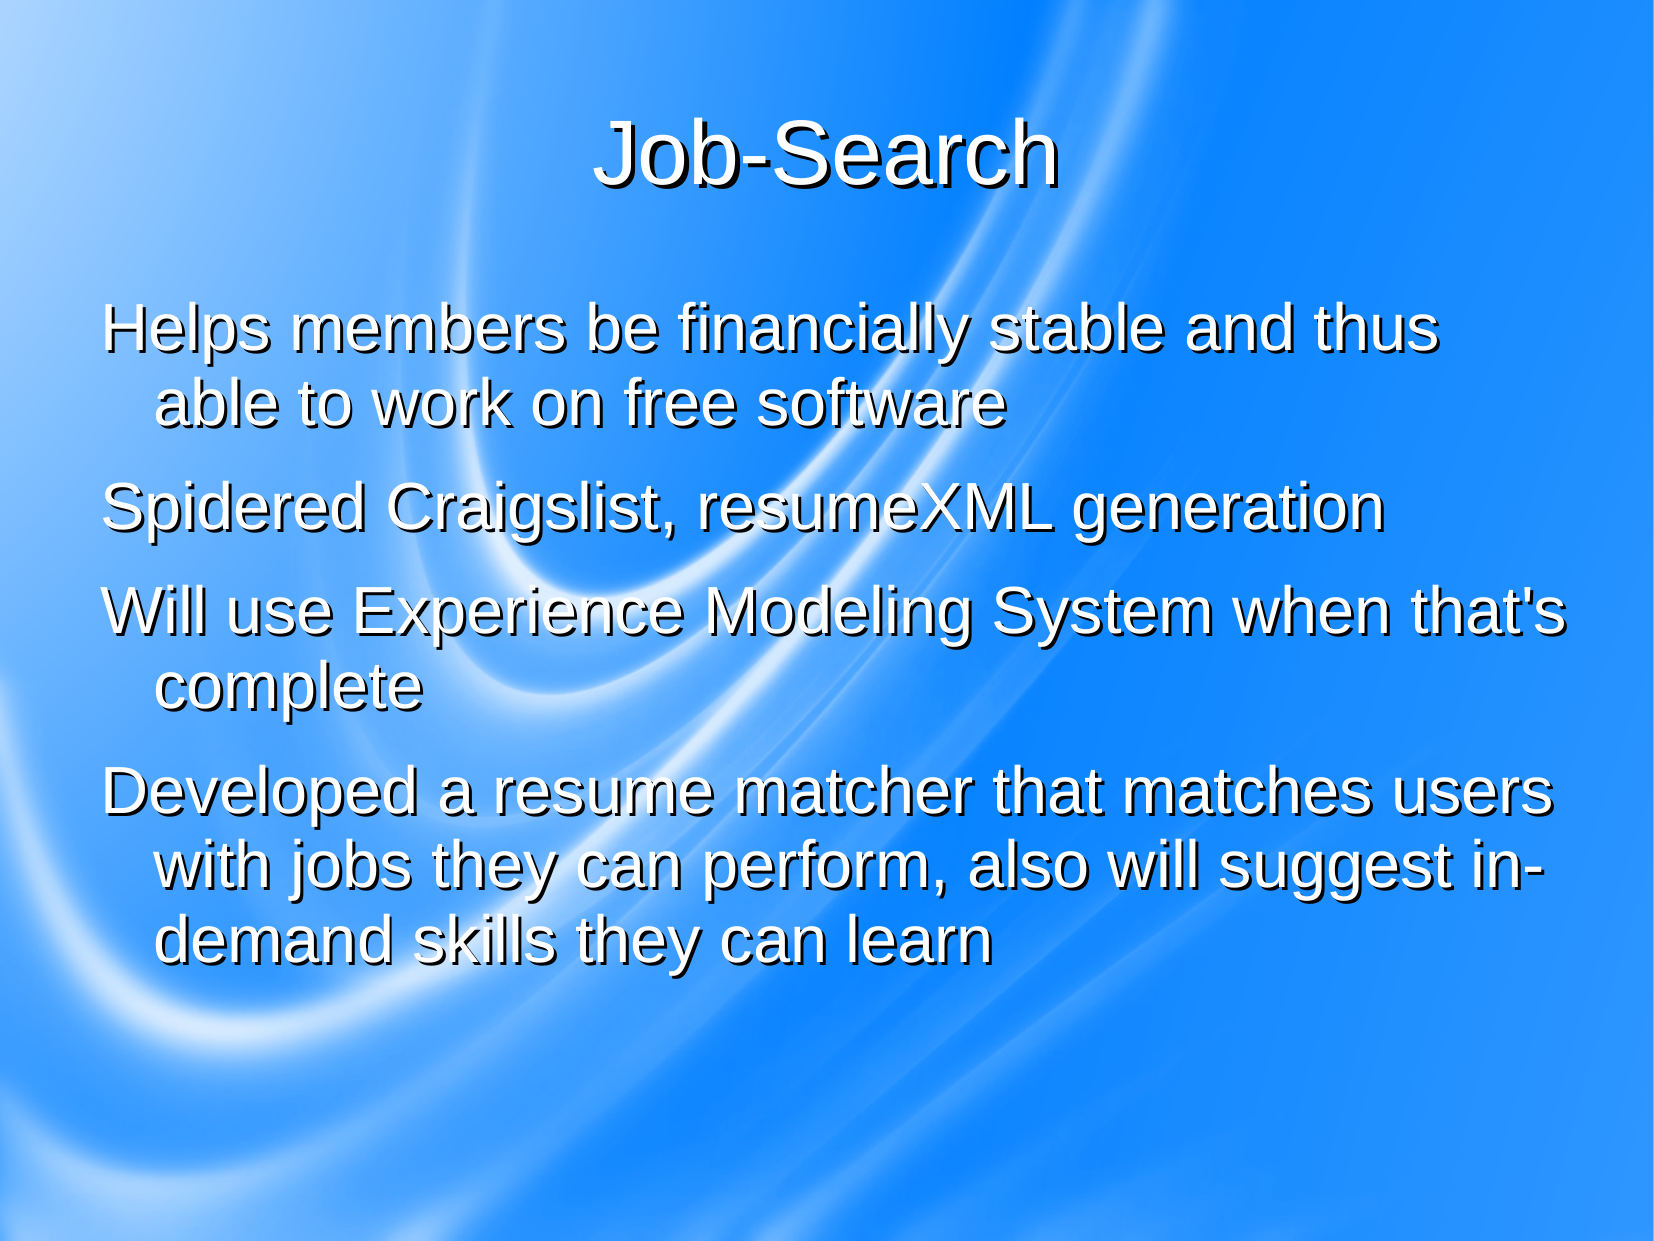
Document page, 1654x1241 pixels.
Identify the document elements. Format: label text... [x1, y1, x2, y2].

picture [0, 0, 1654, 1241]
list Helps members be financially stable and thus able to work on free software Spidered Craigslist, resumeXML generation Will use Experience Modeling System when that's complete Developed a resume matcher that matches users with jobs they can perform, also will suggest in-demand skills they can learn [82, 290, 1571, 1094]
title Job-Search [82, 56, 1571, 250]
